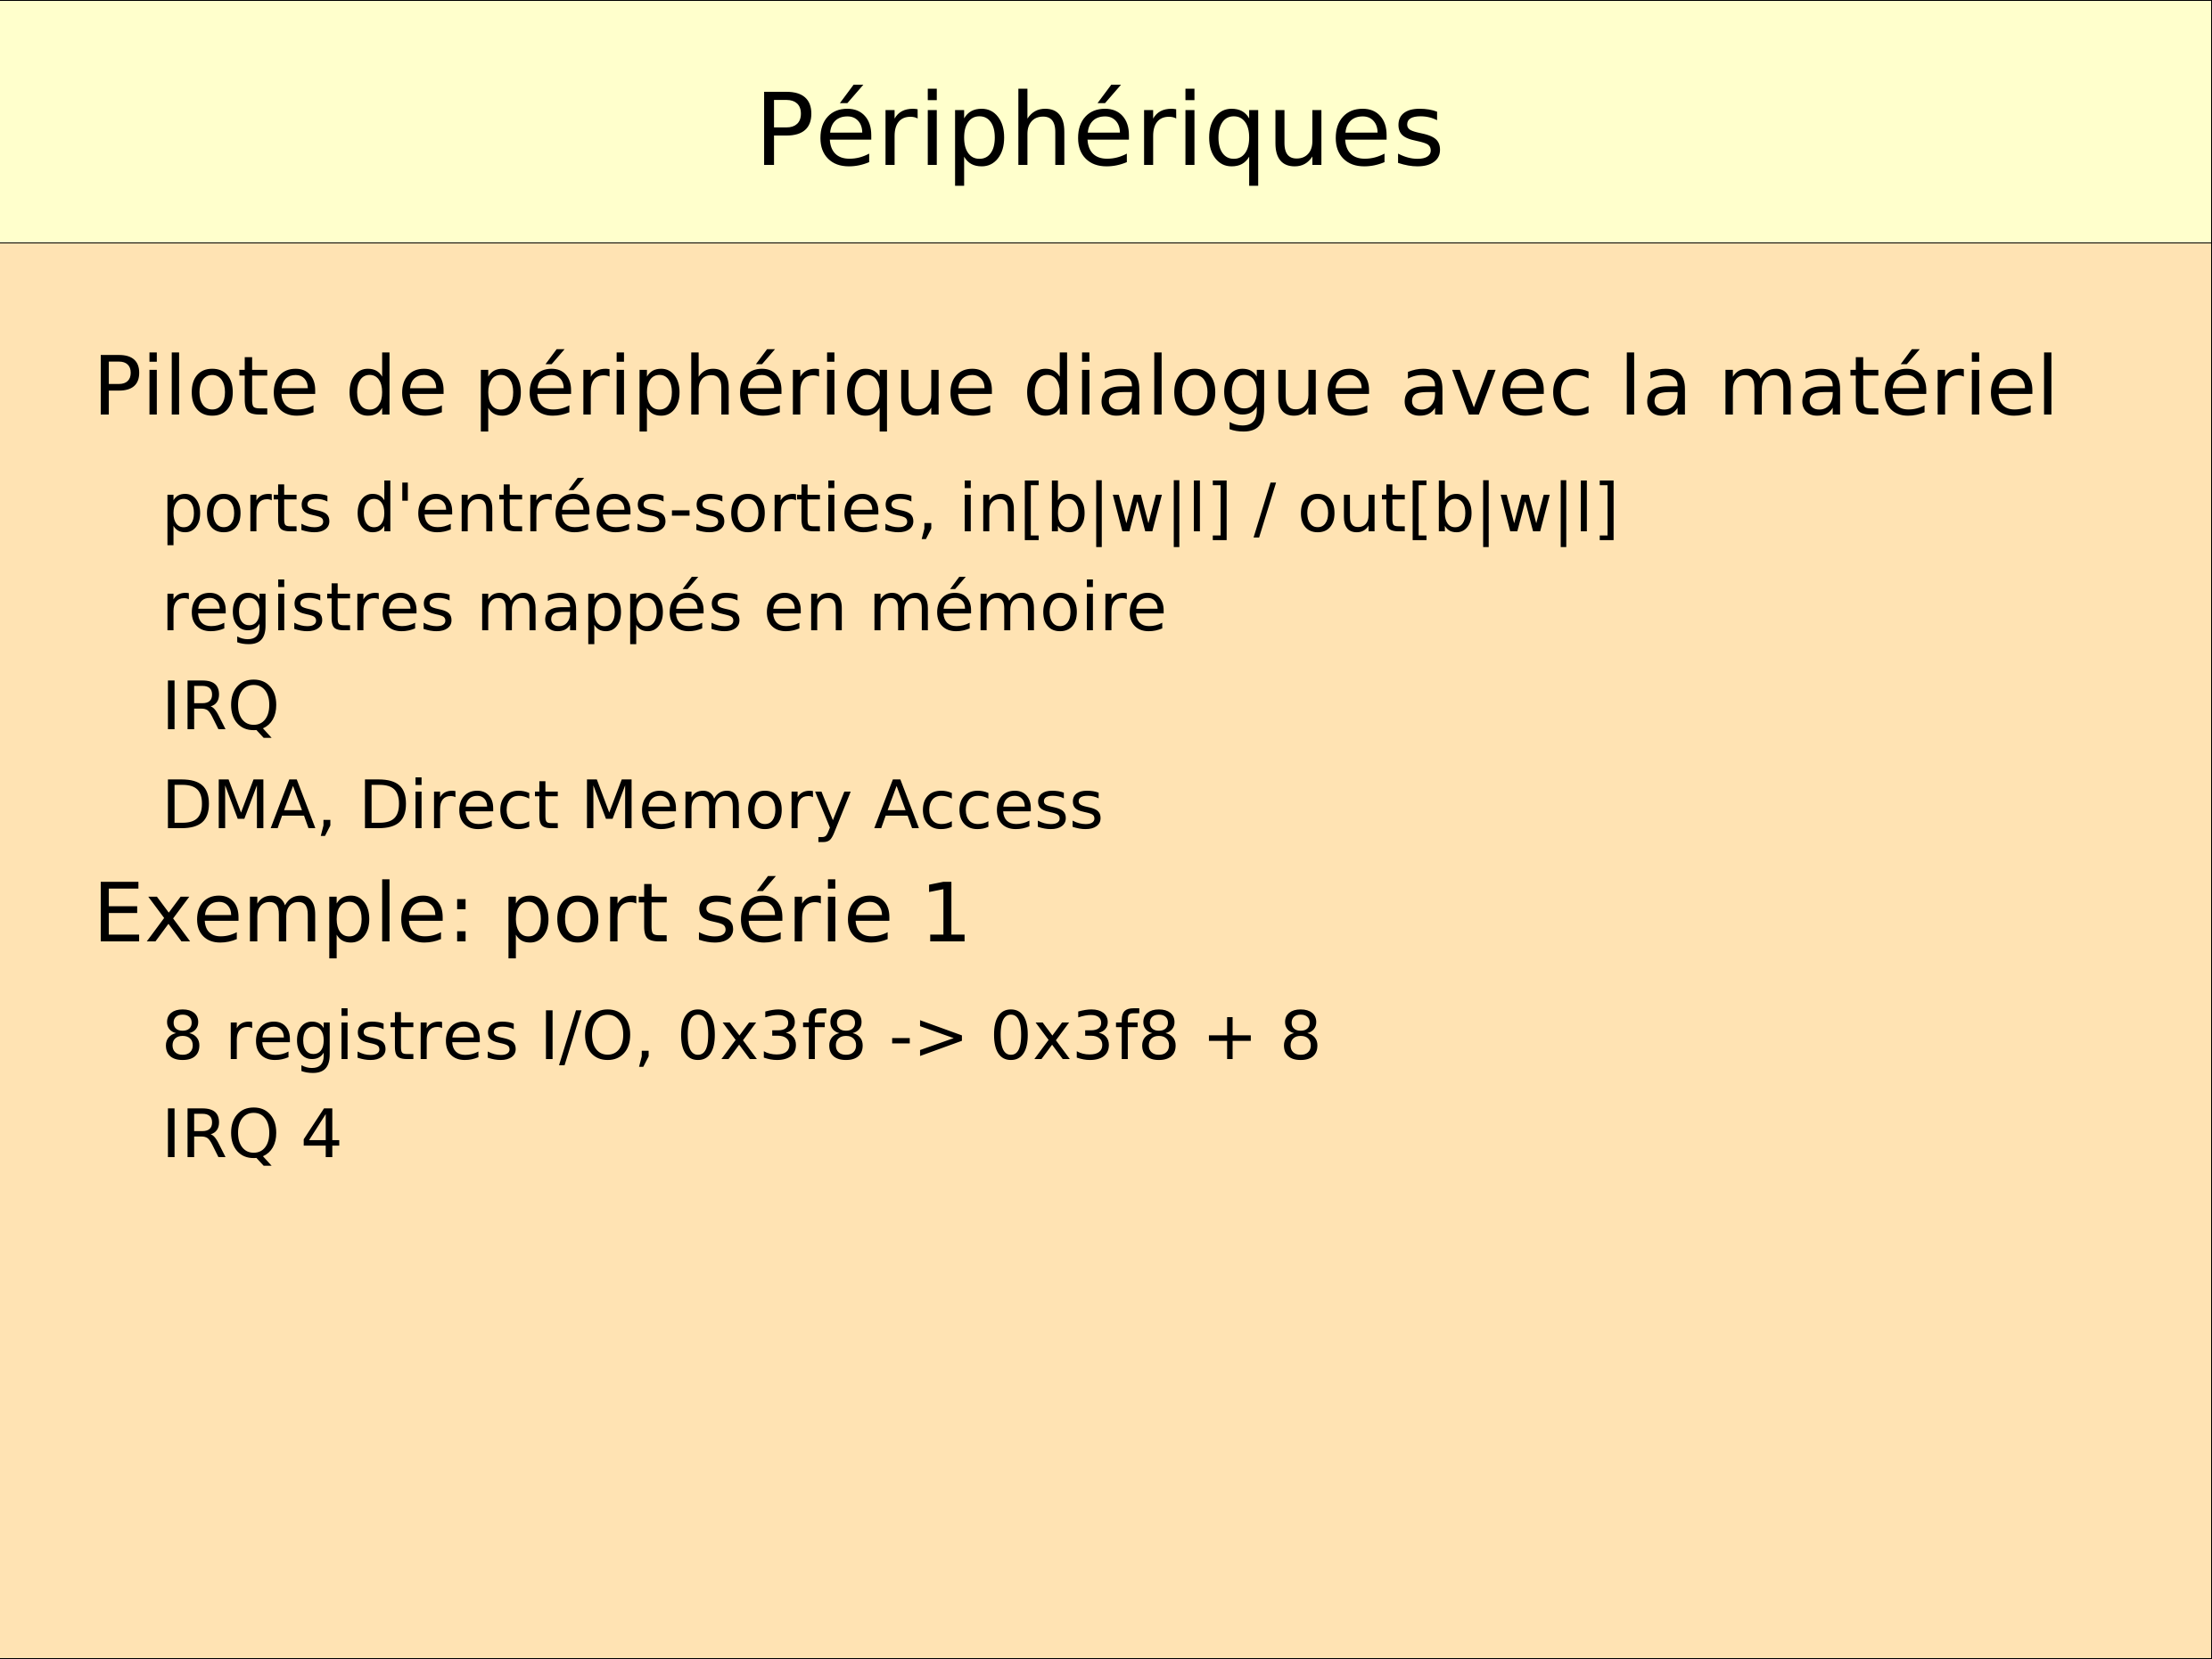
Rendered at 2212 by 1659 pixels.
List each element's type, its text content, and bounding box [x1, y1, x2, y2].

title Périphériques [153, 51, 2048, 211]
list Pilote de périphérique dialogue avec la matériel ports d'entrées-sorties, in[b|w|l] / out[b|w|l] registres mappés en mémoire IRQ DMA, Direct Memory Access Exemple: port série 1 8 registres I/O, 0x3f8 -> 0x3f8 + 8 IRQ 4 [77, 338, 2122, 1528]
